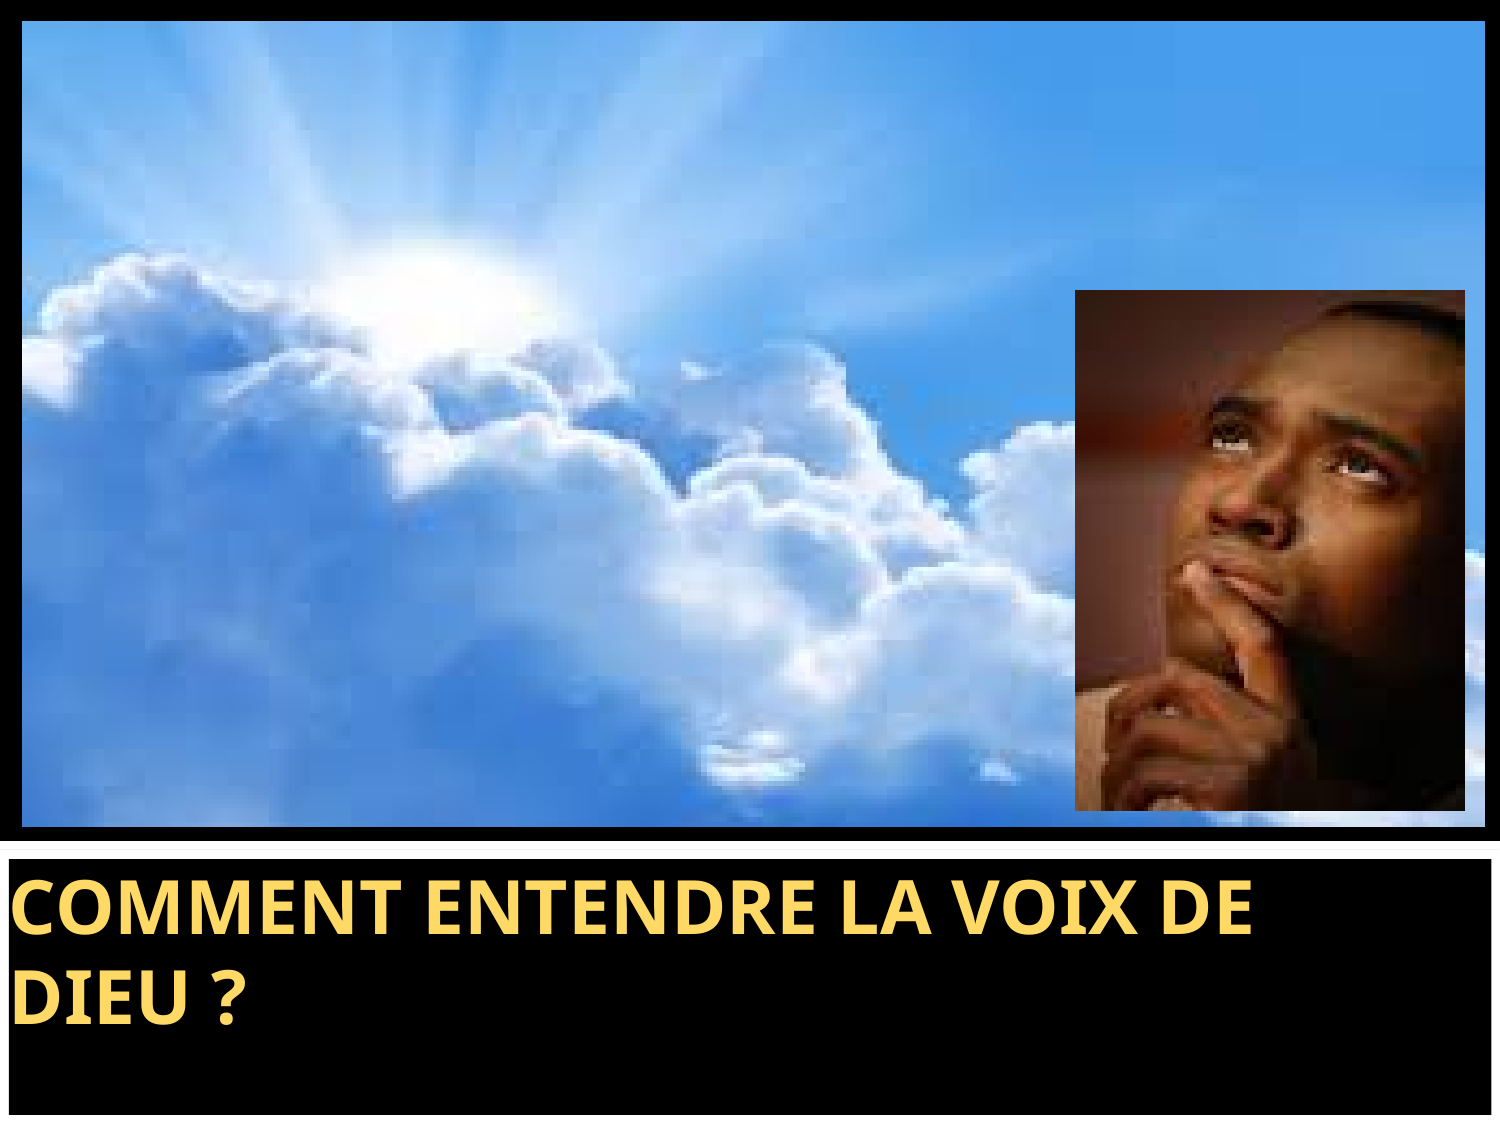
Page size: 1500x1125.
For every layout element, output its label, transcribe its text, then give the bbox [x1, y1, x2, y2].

list COMMENT ENTENDRE LA VOIX DE DIEU ? [8, 859, 1492, 1115]
picture [22, 21, 1485, 827]
